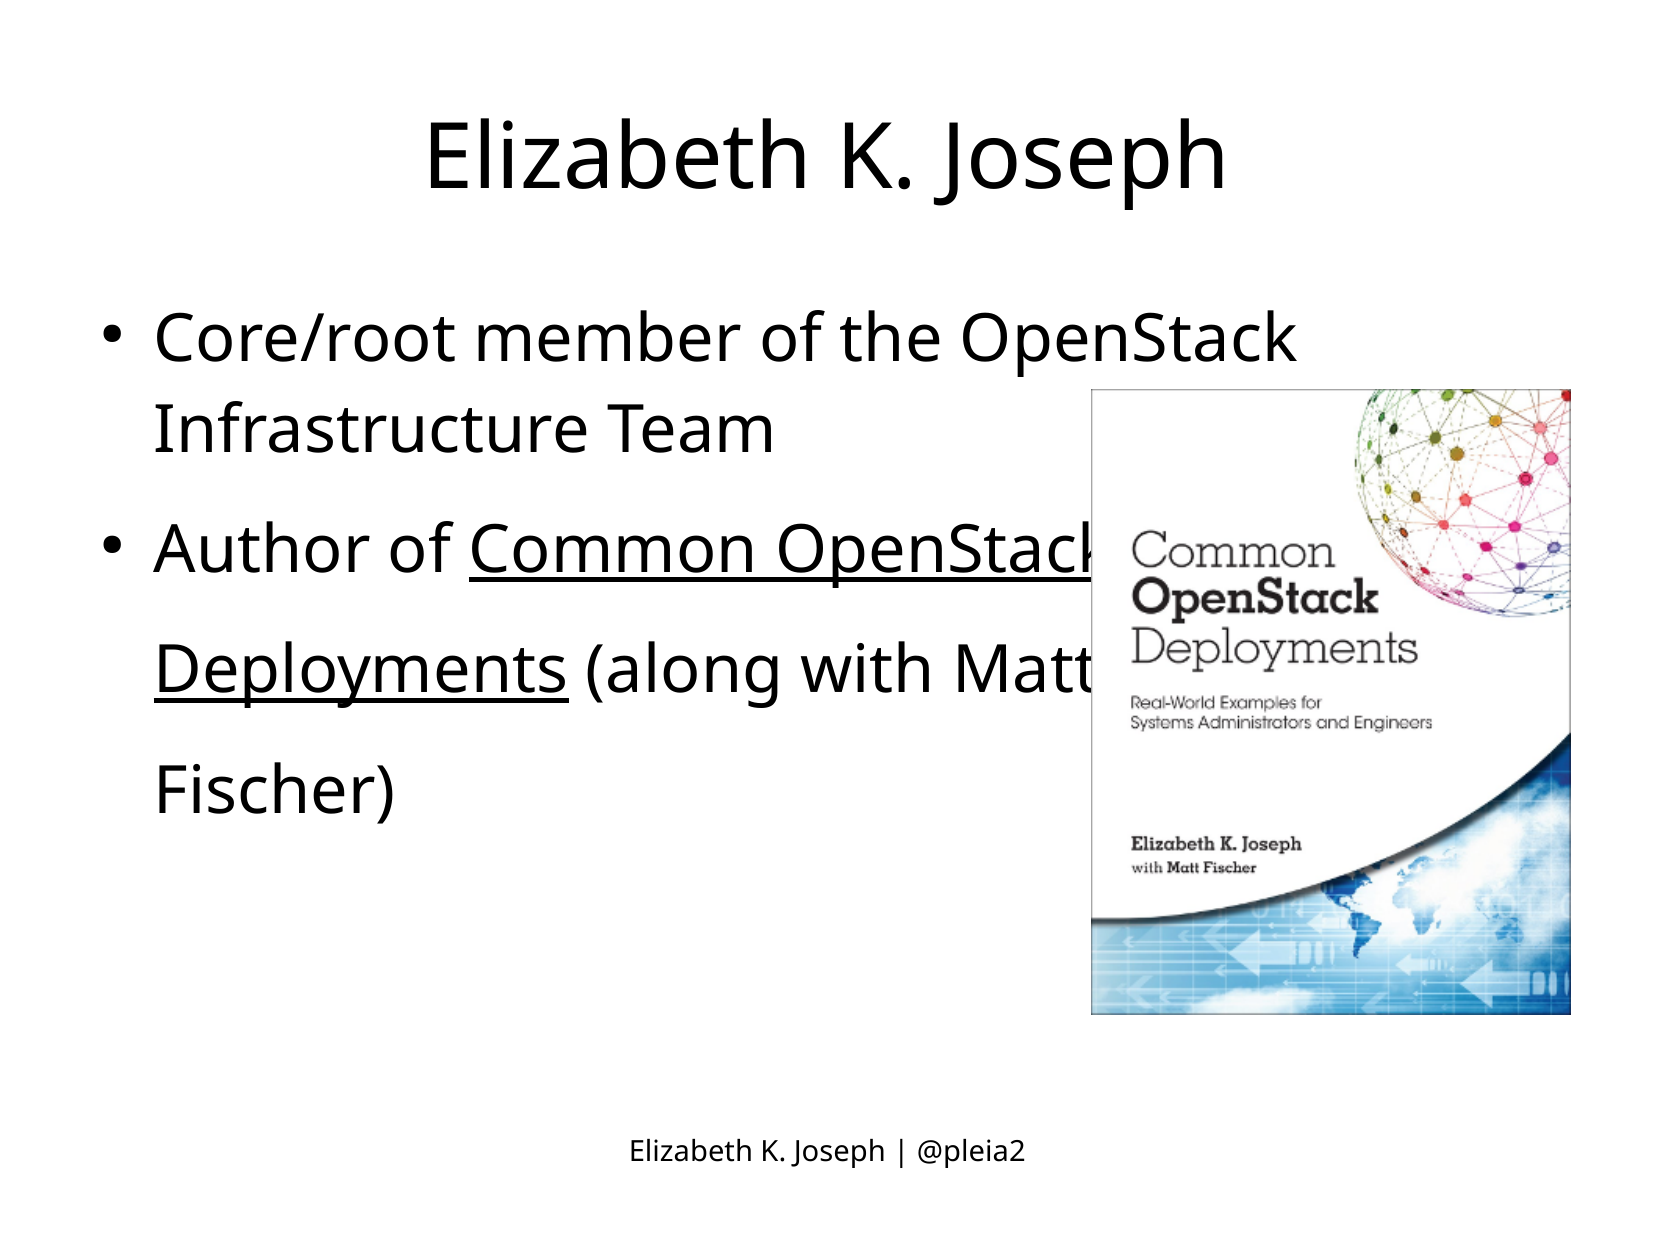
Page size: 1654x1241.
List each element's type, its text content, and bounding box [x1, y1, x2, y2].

title Elizabeth K. Joseph [82, 49, 1571, 257]
picture [1091, 389, 1571, 1015]
list Core/root member of the OpenStack Infrastructure Team Author of Common OpenStack Deployments (along with Matt Fischer) [82, 290, 1571, 1010]
